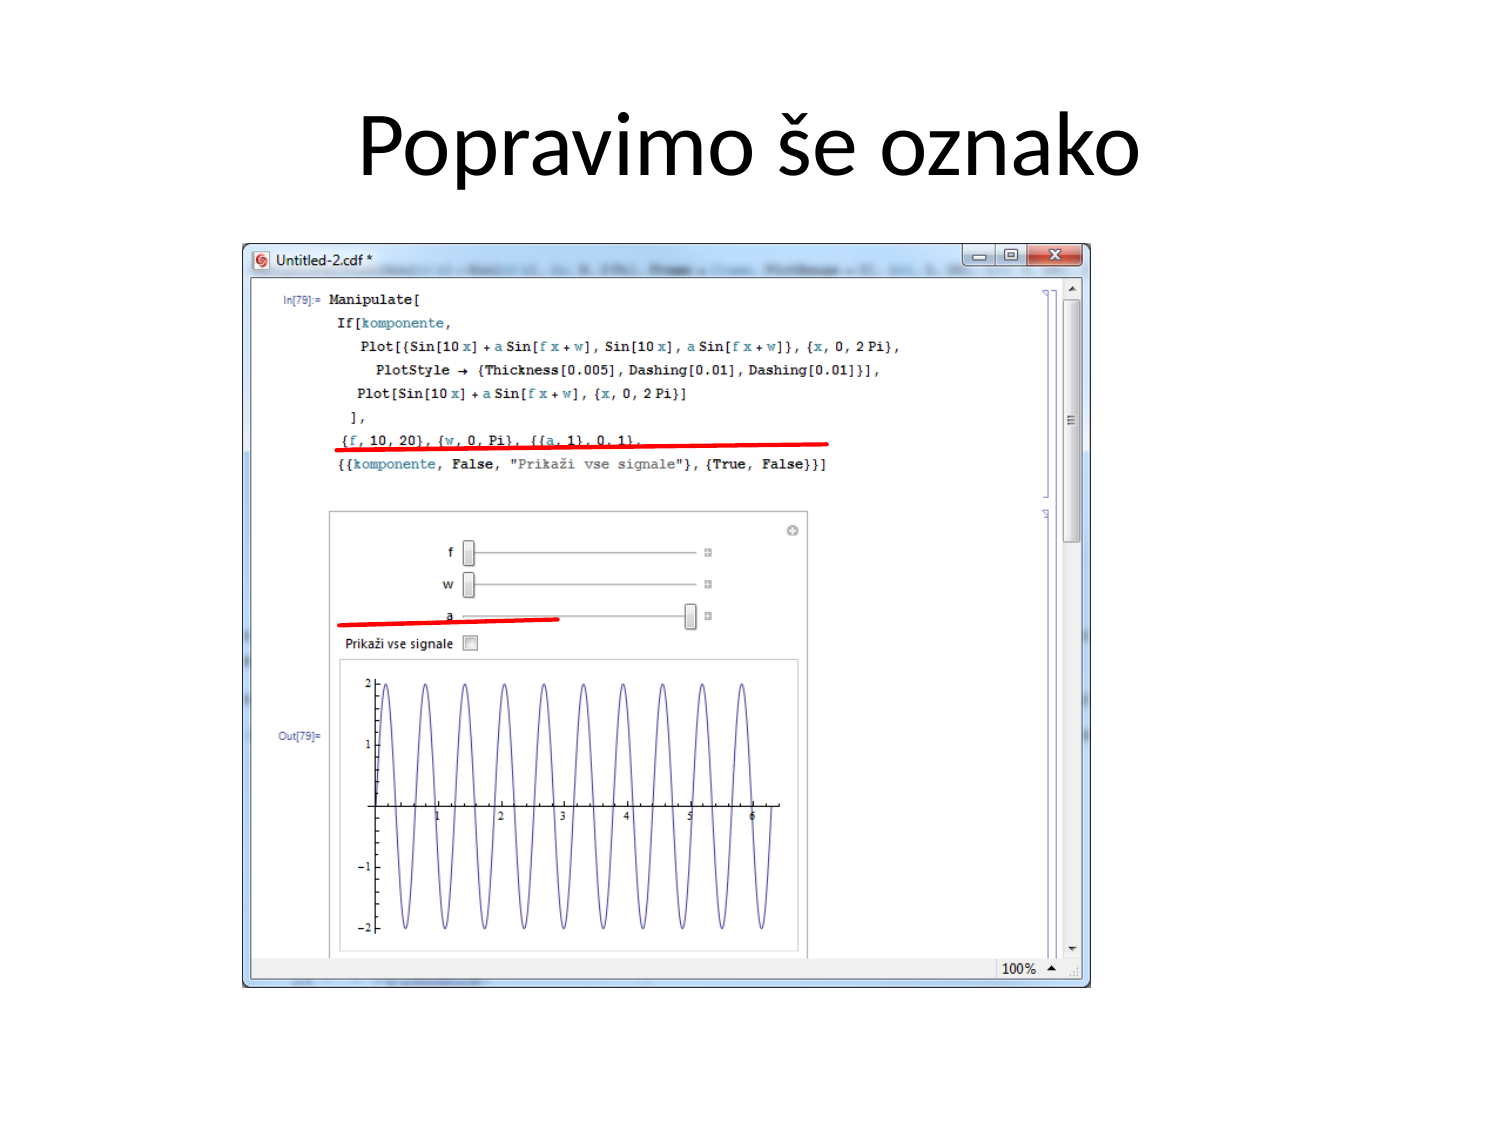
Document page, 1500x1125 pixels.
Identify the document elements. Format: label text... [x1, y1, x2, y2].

picture [242, 243, 1091, 988]
title Popravimo še oznako [75, 45, 1425, 233]
